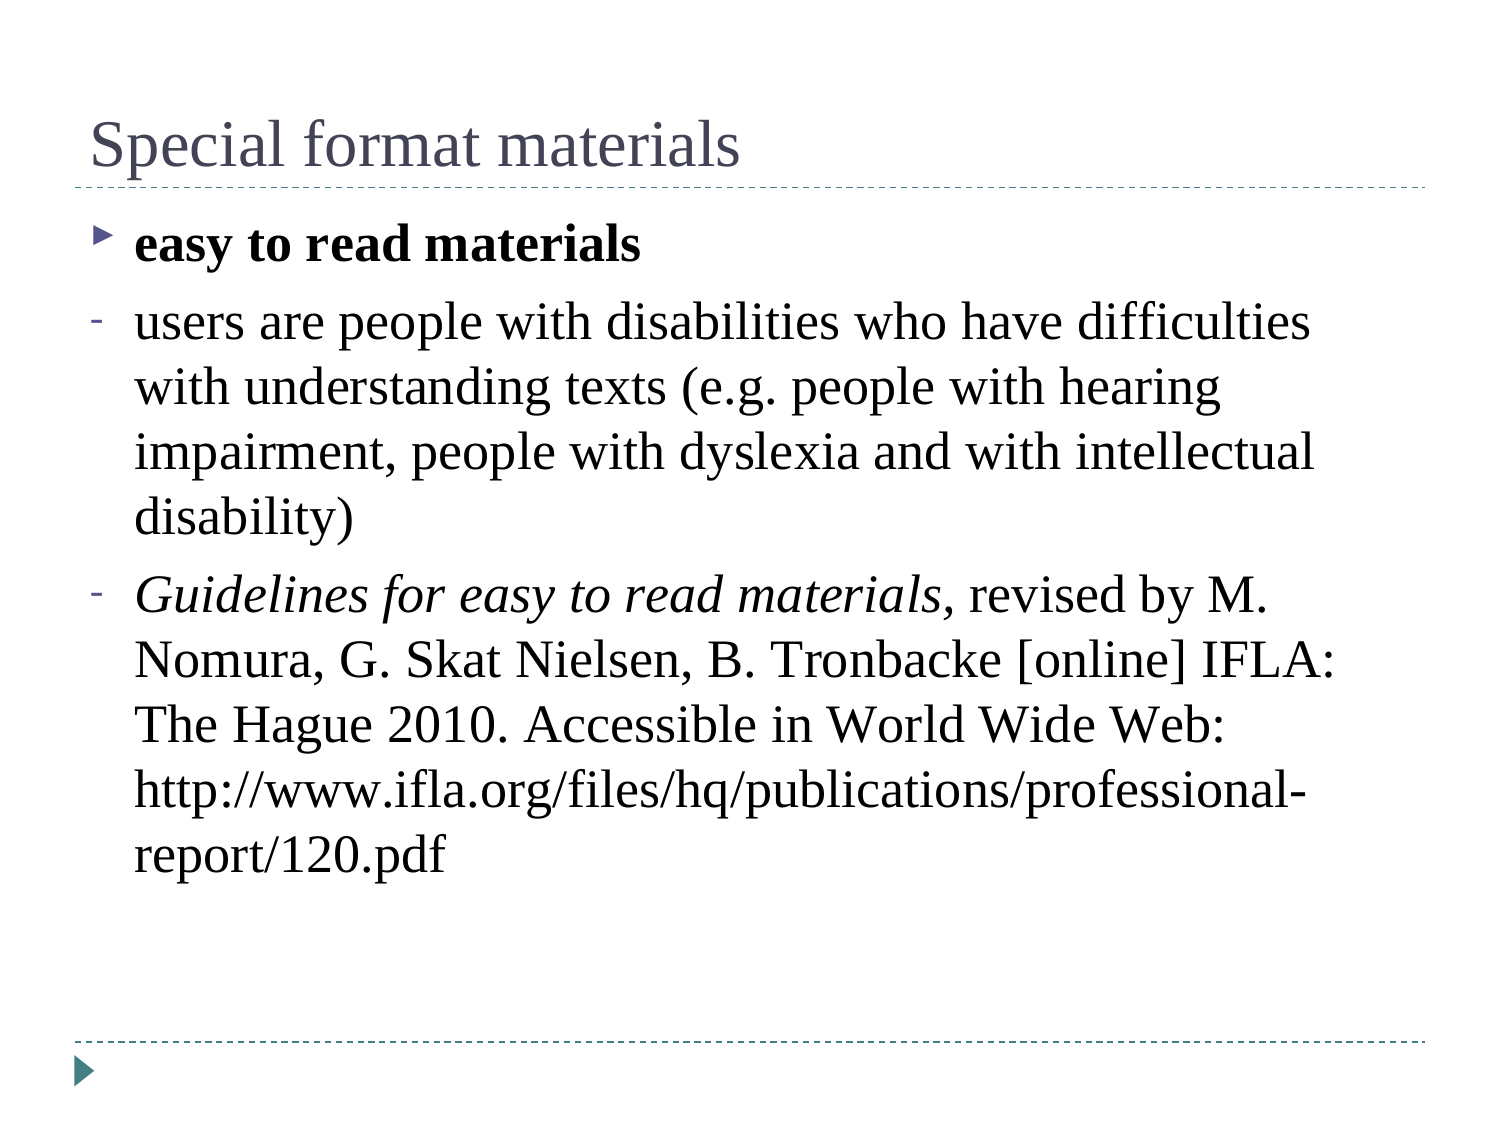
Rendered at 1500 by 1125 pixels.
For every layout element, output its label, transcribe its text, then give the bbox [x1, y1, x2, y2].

list easy to read materials users are people with disabilities who have difficulties with understanding texts (e.g. people with hearing impairment, people with dyslexia and with intellectual disability) Guidelines for easy to read materials, revised by M. Nomura, G. Skat Nielsen, B. Tronbacke [online] IFLA: The Hague 2010. Accessible in World Wide Web: http://www.ifla.org/files/hq/publications/professional-report/120.pdf [75, 200, 1426, 1010]
title Special format materials [75, 24, 1426, 188]
